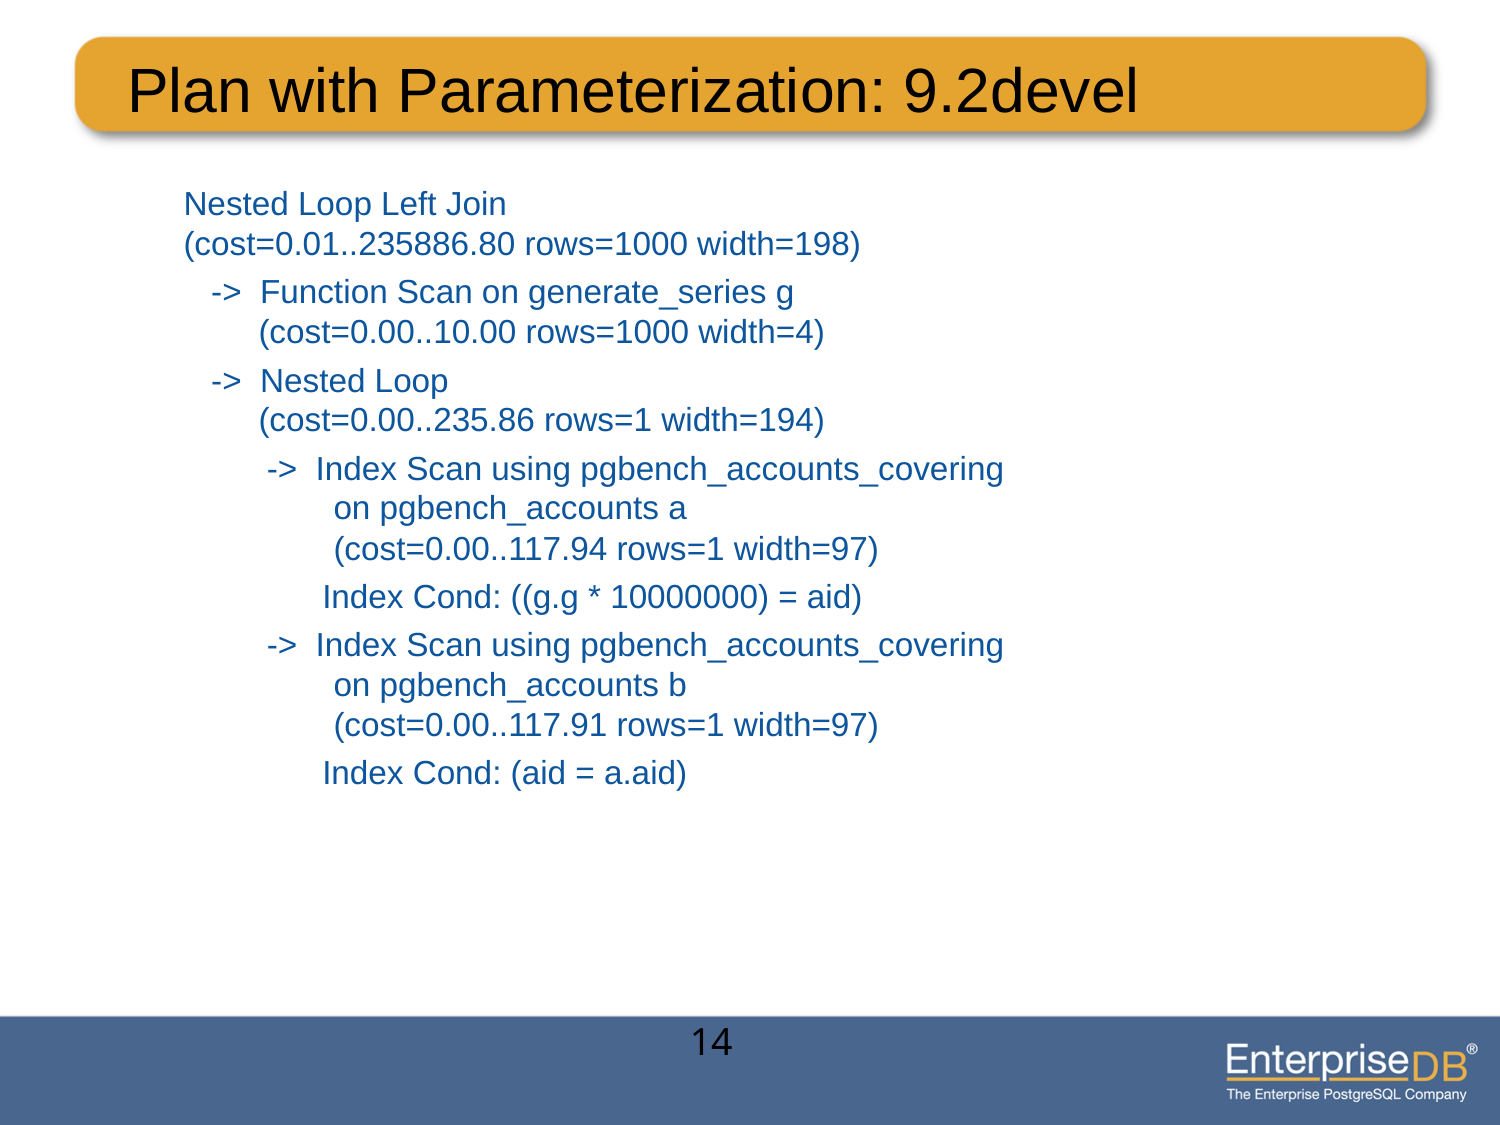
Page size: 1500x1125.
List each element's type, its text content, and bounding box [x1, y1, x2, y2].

picture [0, 0, 1500, 1125]
list Nested Loop Left Join (cost=0.01..235886.80 rows=1000 width=198) -> Function Scan on generate_series g (cost=0.00..10.00 rows=1000 width=4) -> Nested Loop (cost=0.00..235.86 rows=1 width=194) -> Index Scan using pgbench_accounts_covering on pgbench_accounts a (cost=0.00..117.94 rows=1 width=97) Index Cond: ((g.g * 10000000) = aid) -> Index Scan using pgbench_accounts_covering on pgbench_accounts b (cost=0.00..117.91 rows=1 width=97) Index Cond: (aid = a.aid) [112, 174, 1388, 963]
slide_number <number> [675, 1010, 825, 1125]
title Plan with Parameterization: 9.2devel [112, 37, 1388, 138]
